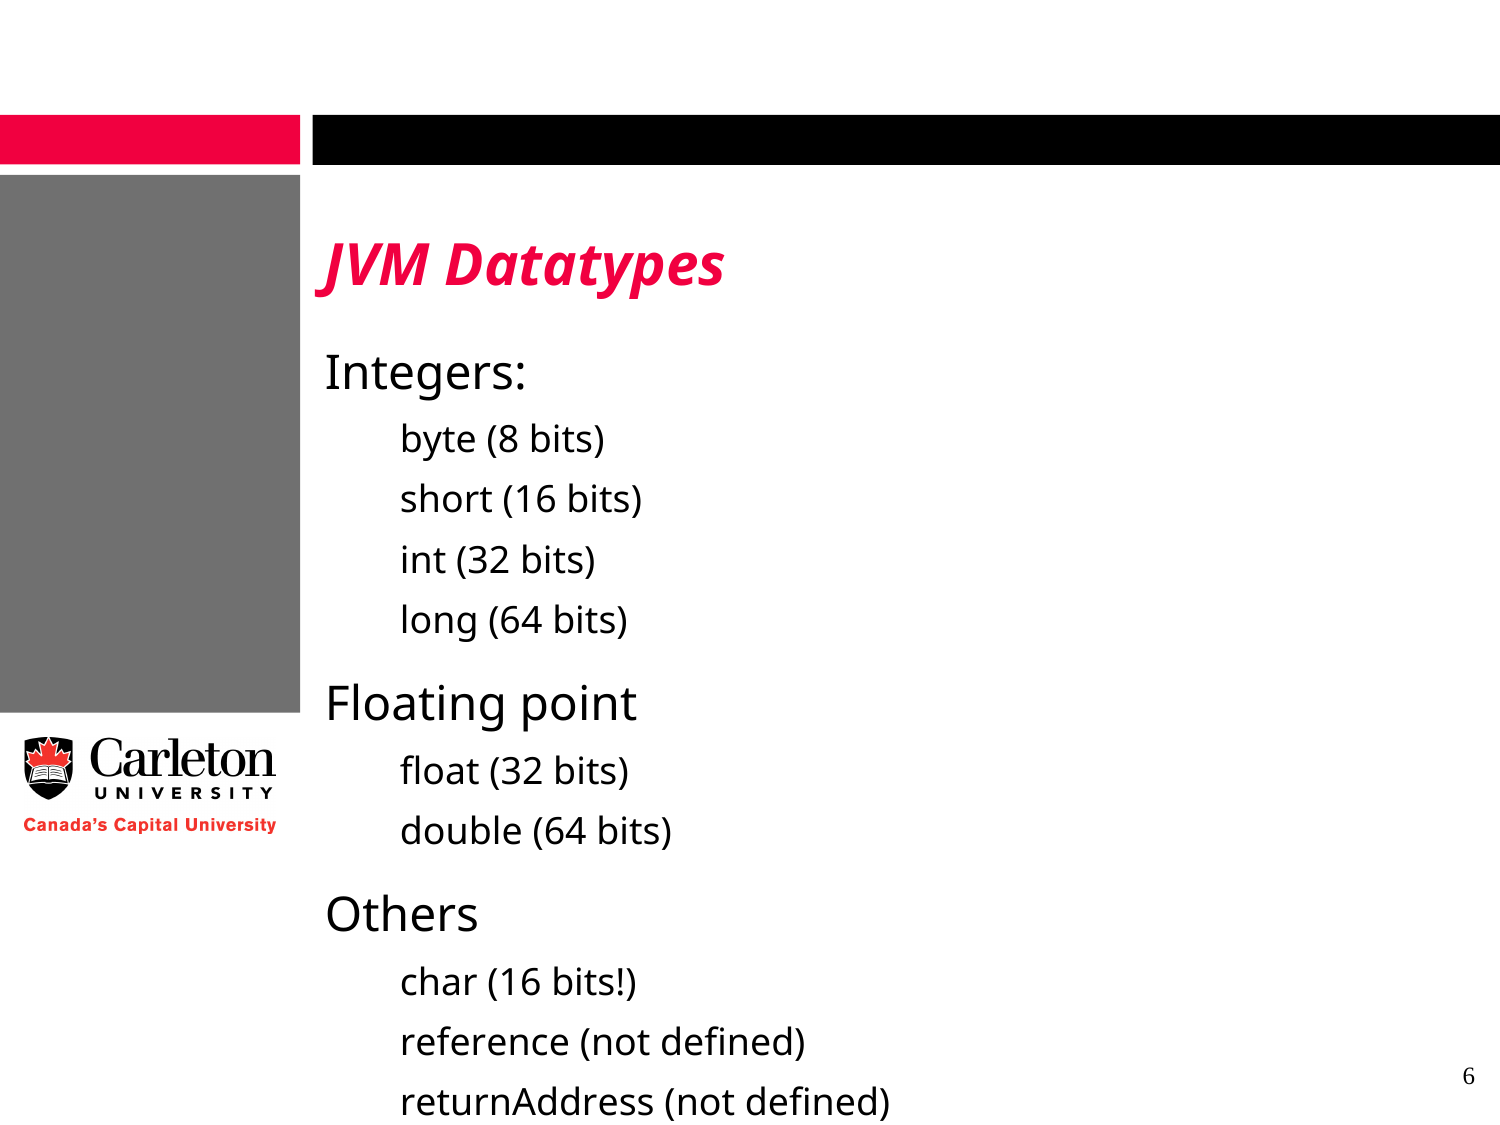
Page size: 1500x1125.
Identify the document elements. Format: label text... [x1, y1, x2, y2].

list Integers: byte (8 bits) short (16 bits) int (32 bits) long (64 bits) Floating point float (32 bits) double (64 bits) Others char (16 bits!) reference (not defined) returnAddress (not defined) [324, 324, 1450, 1036]
title JVM Datatypes [324, 194, 1450, 324]
picture [24, 737, 276, 834]
